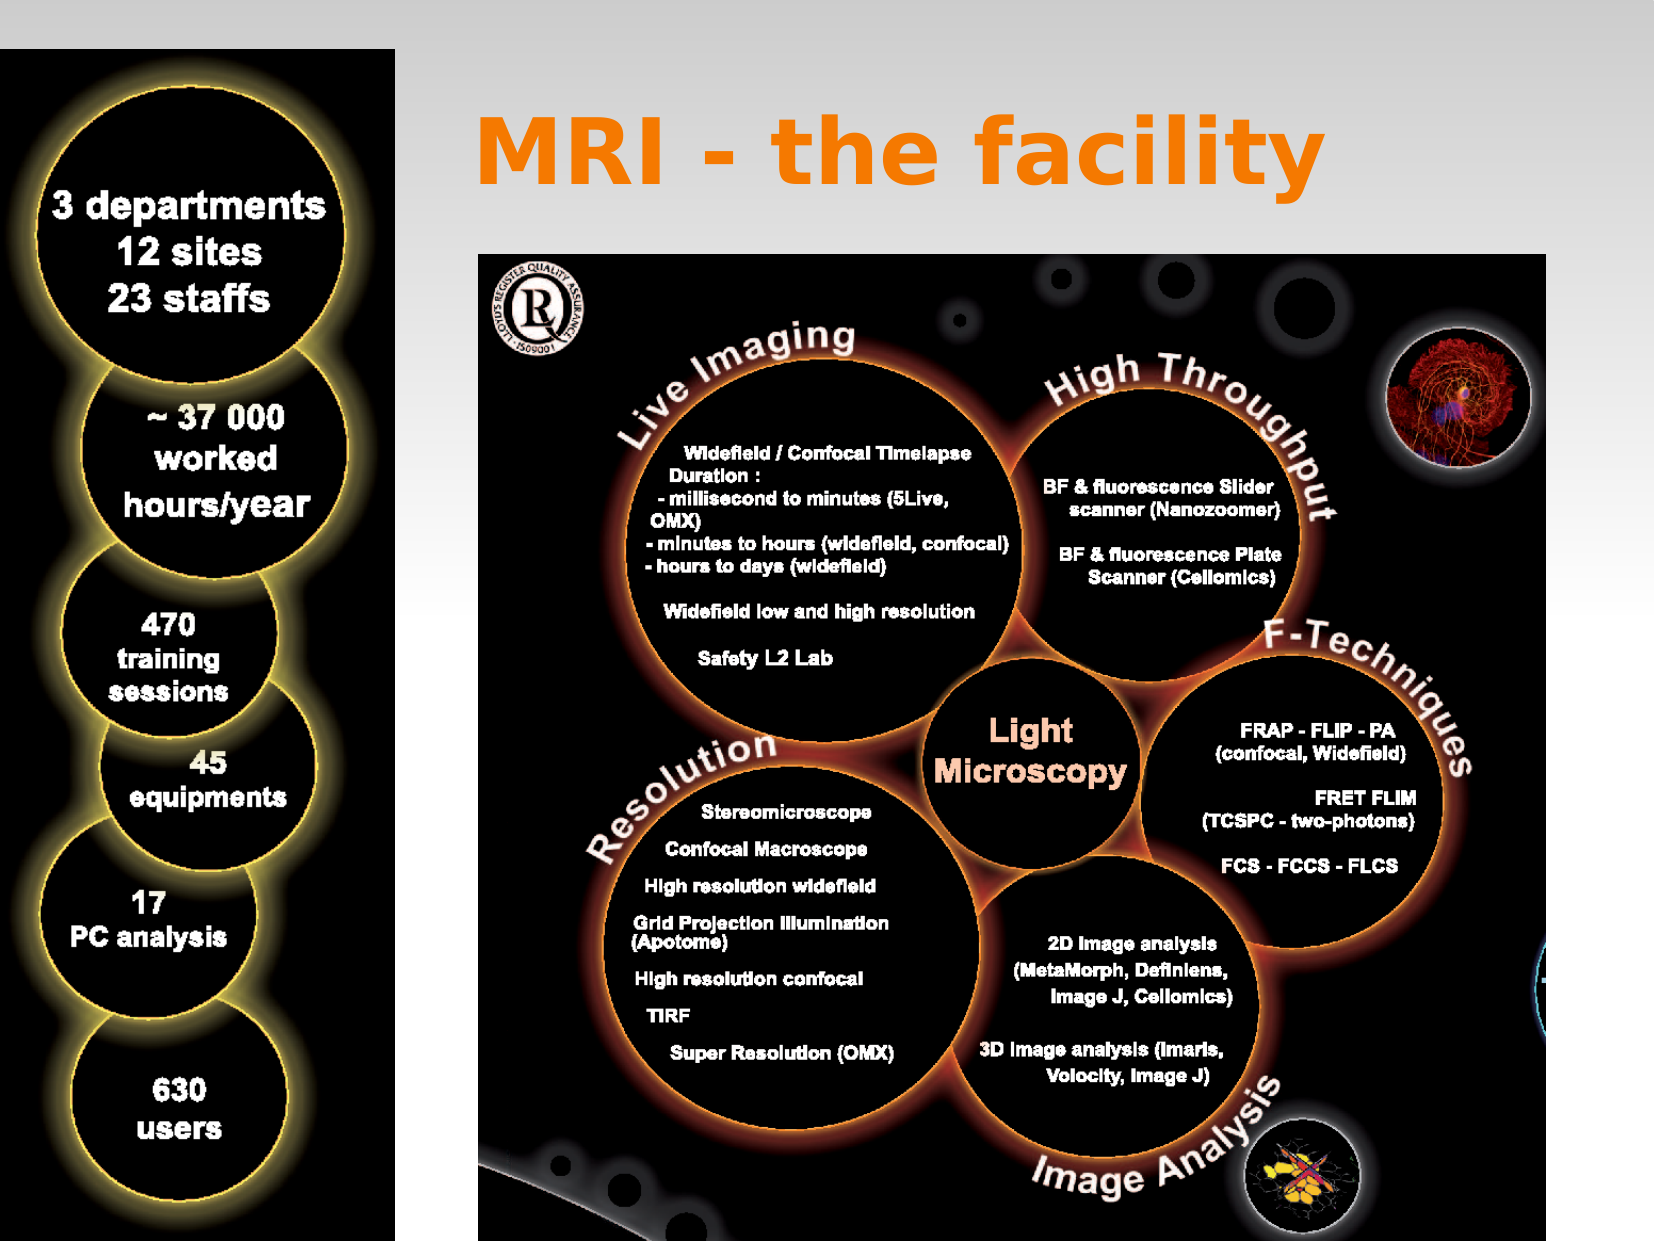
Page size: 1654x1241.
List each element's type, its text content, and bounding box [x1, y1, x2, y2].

title MRI - the facility [82, 49, 1571, 257]
picture [478, 257, 1546, 1241]
picture [0, 49, 395, 1241]
